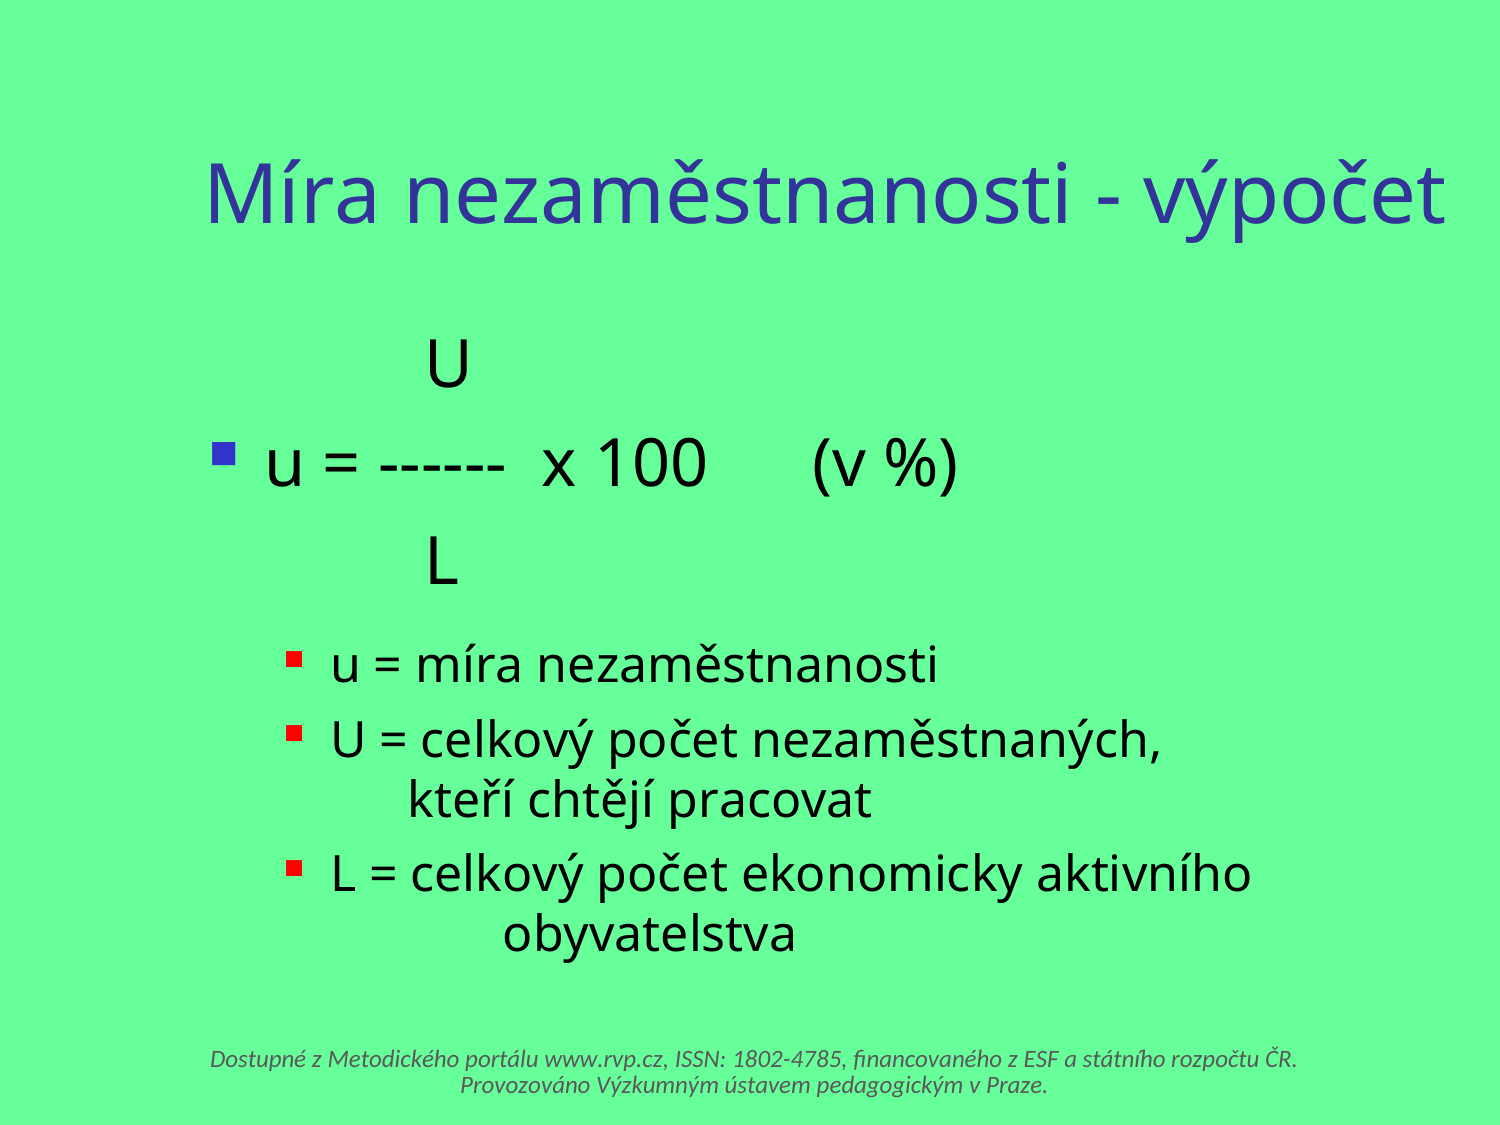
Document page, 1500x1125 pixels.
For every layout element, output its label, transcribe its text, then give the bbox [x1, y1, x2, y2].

text_box Dostupné z Metodického portálu www.rvp.cz, ISSN: 1802-4785, financovaného z ESF a státního rozpočtu ČR. Provozováno Výzkumným ústavem pedagogickým v Praze. [133, 1042, 1377, 1103]
title Míra nezaměstnanosti - výpočet [188, 7, 1468, 248]
list U u = ------ x 100 (v %) L u = míra nezaměstnanosti U = celkový počet nezaměstnaných, kteří chtějí pracovat L = celkový počet ekonomicky aktivního obyvatelstva [193, 311, 1469, 1106]
